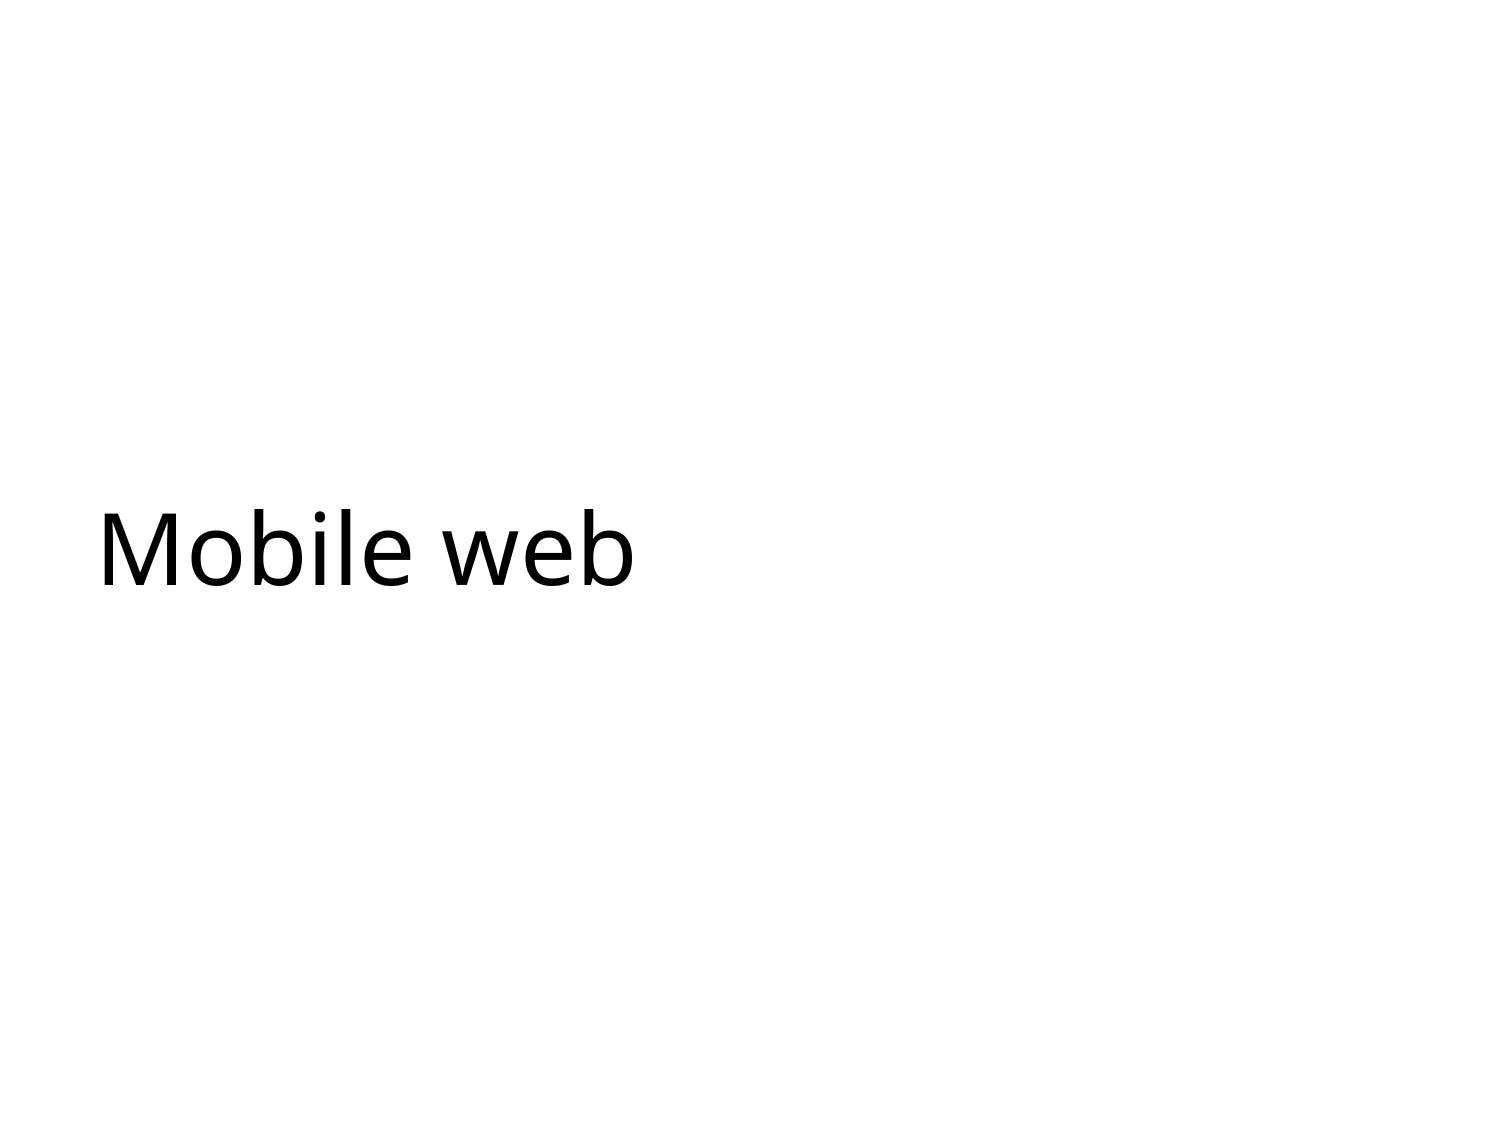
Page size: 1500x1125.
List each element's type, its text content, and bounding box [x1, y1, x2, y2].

title Mobile web [80, 98, 1125, 994]
